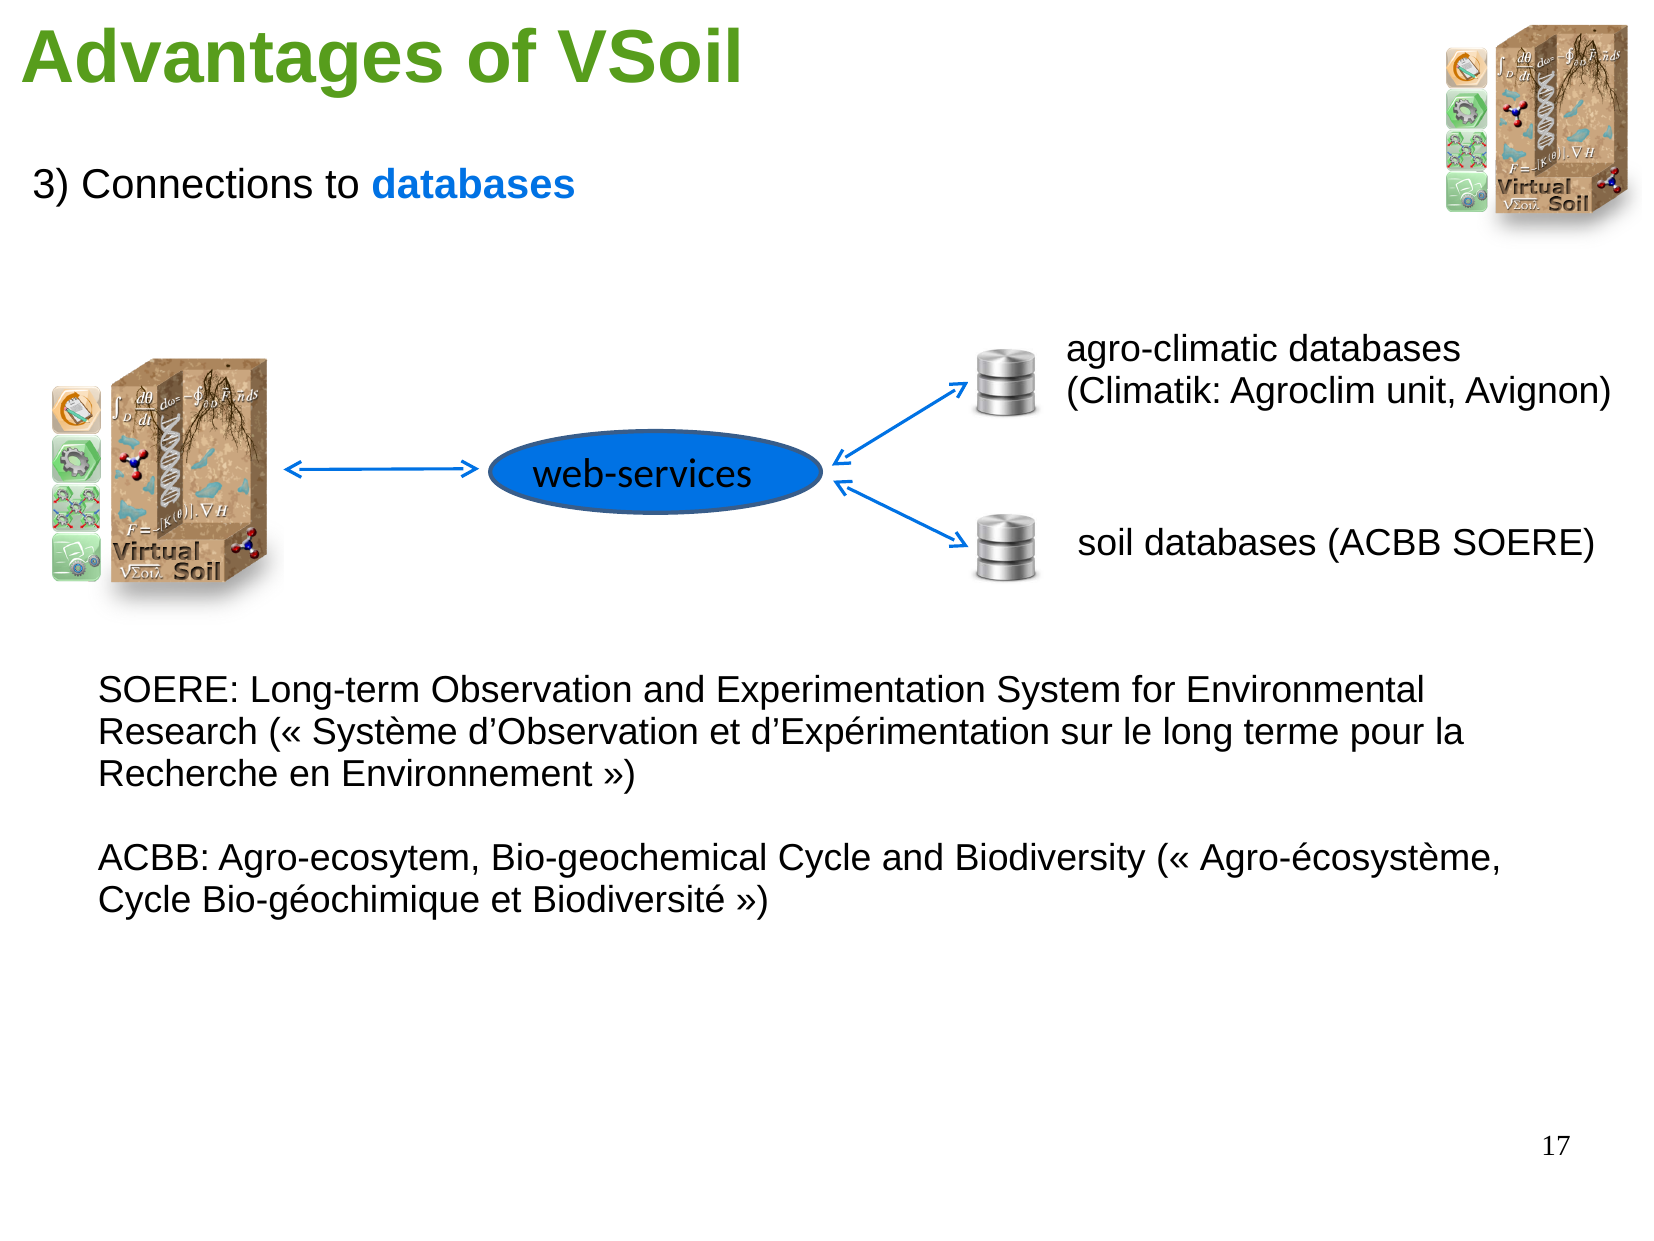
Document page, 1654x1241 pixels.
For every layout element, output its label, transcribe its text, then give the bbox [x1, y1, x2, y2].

text_box [490, 449, 517, 495]
picture [8, 301, 284, 638]
text_box SOERE: Long-term Observation and Experimentation System for Environmental Research (« Système d’Observation et d’Expérimentation sur le long terme pour la Recherche en Environnement ») ACBB: Agro-ecosytem, Bio-geochemical Cycle and Biodiversity (« Agro-écosystème, Cycle Bio-géochimique et Biodiversité ») [83, 661, 1571, 929]
text_box [563, 431, 748, 438]
text_box web-services [517, 438, 804, 534]
text_box soil databases (ACBB SOERE) [1062, 513, 1619, 573]
text_box Advantages of VSoil [5, 7, 1063, 107]
picture [968, 344, 1044, 420]
text_box agro-climatic databases (Climatik: Agroclim unit, Avignon) [1051, 319, 1642, 419]
picture [1409, 0, 1642, 260]
picture [968, 509, 1044, 585]
text_box [804, 453, 821, 490]
text_box 3) Connections to databases [17, 153, 910, 215]
